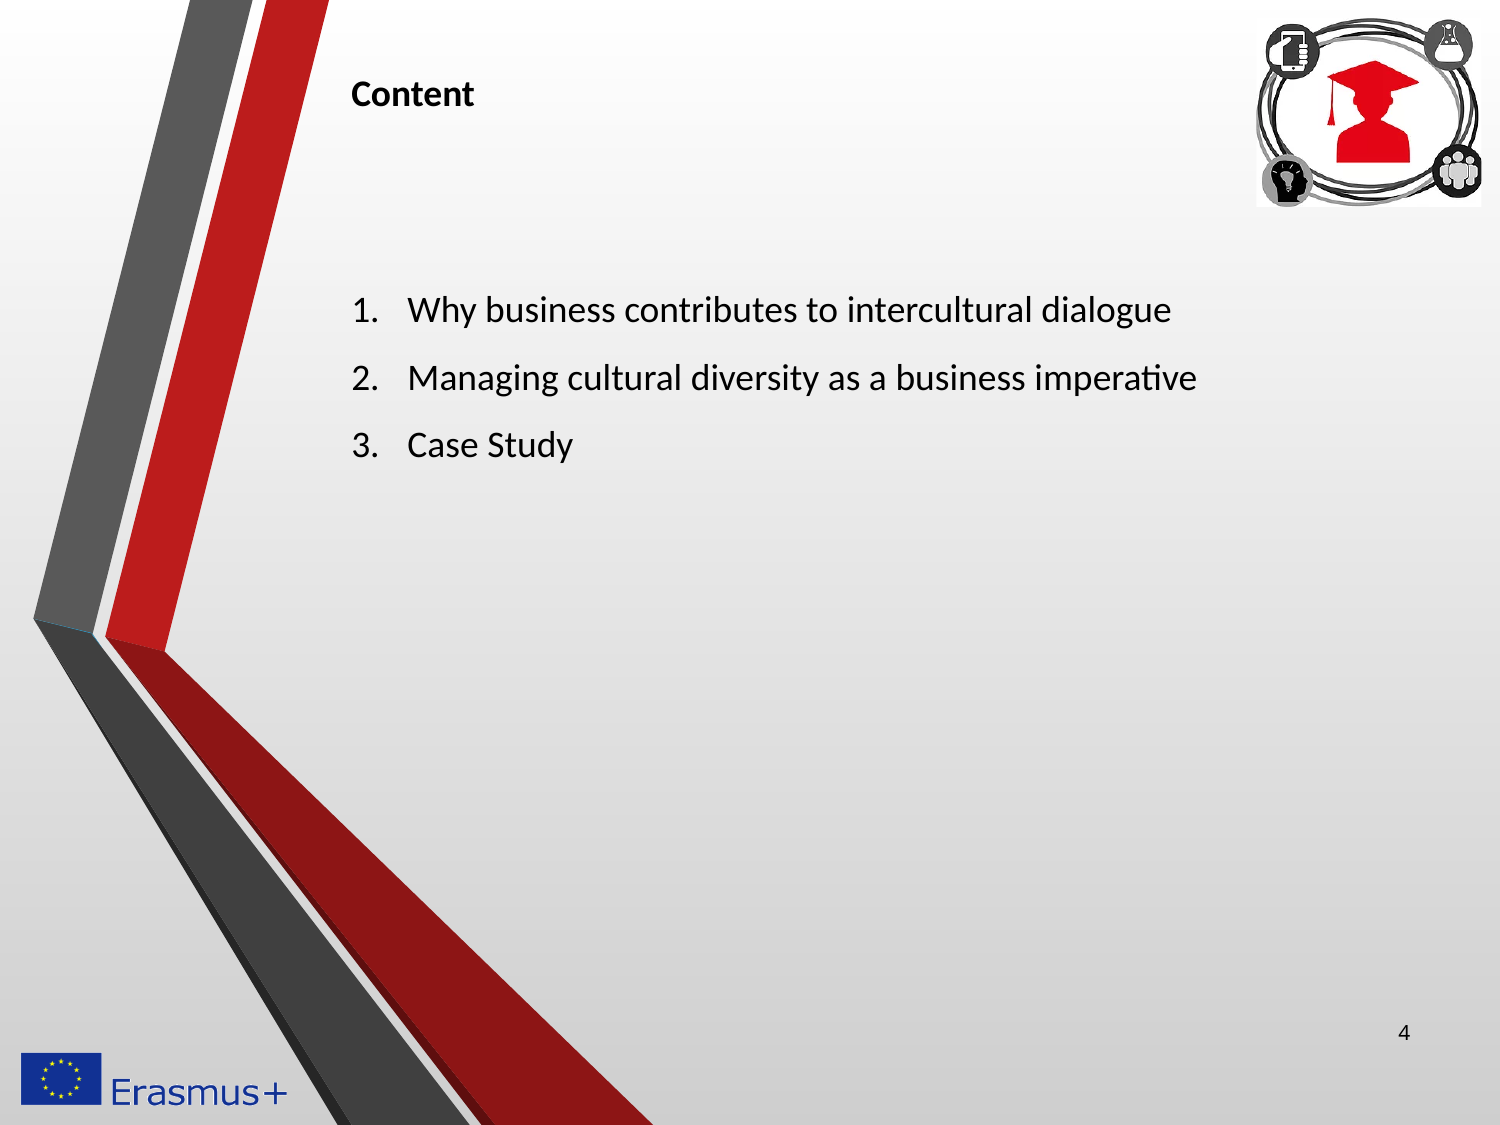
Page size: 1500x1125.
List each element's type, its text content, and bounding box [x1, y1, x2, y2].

text_box Why business contributes to intercultural dialogue Managing cultural diversity as a business imperative Case Study [336, 255, 1376, 473]
chart [1257, 19, 1483, 209]
text_box Content [336, 61, 975, 122]
picture [1256, 18, 1482, 207]
picture [5, 1037, 302, 1120]
slide_number <numer> [1357, 1003, 1425, 1064]
